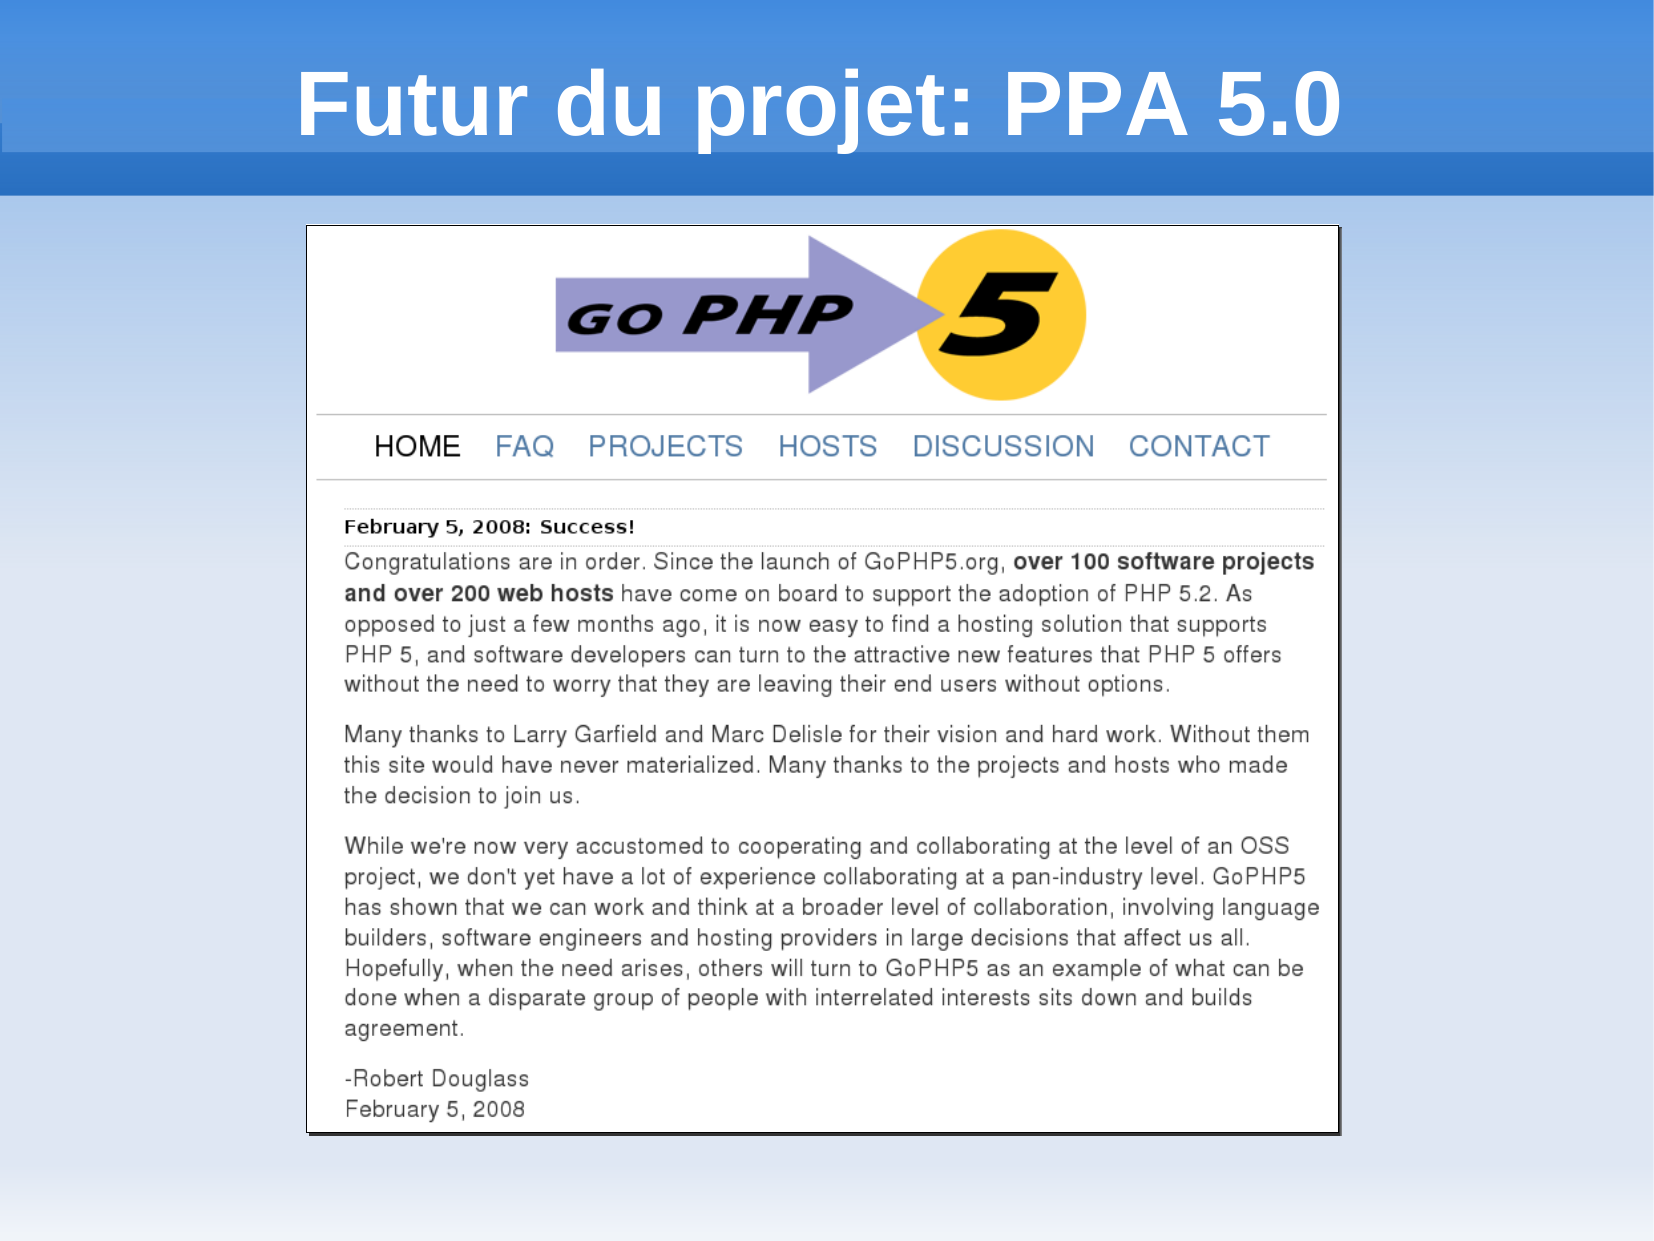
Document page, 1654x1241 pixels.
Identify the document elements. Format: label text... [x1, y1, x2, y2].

picture [0, 0, 1654, 1241]
title Futur du projet: PPA 5.0 [76, 7, 1565, 200]
